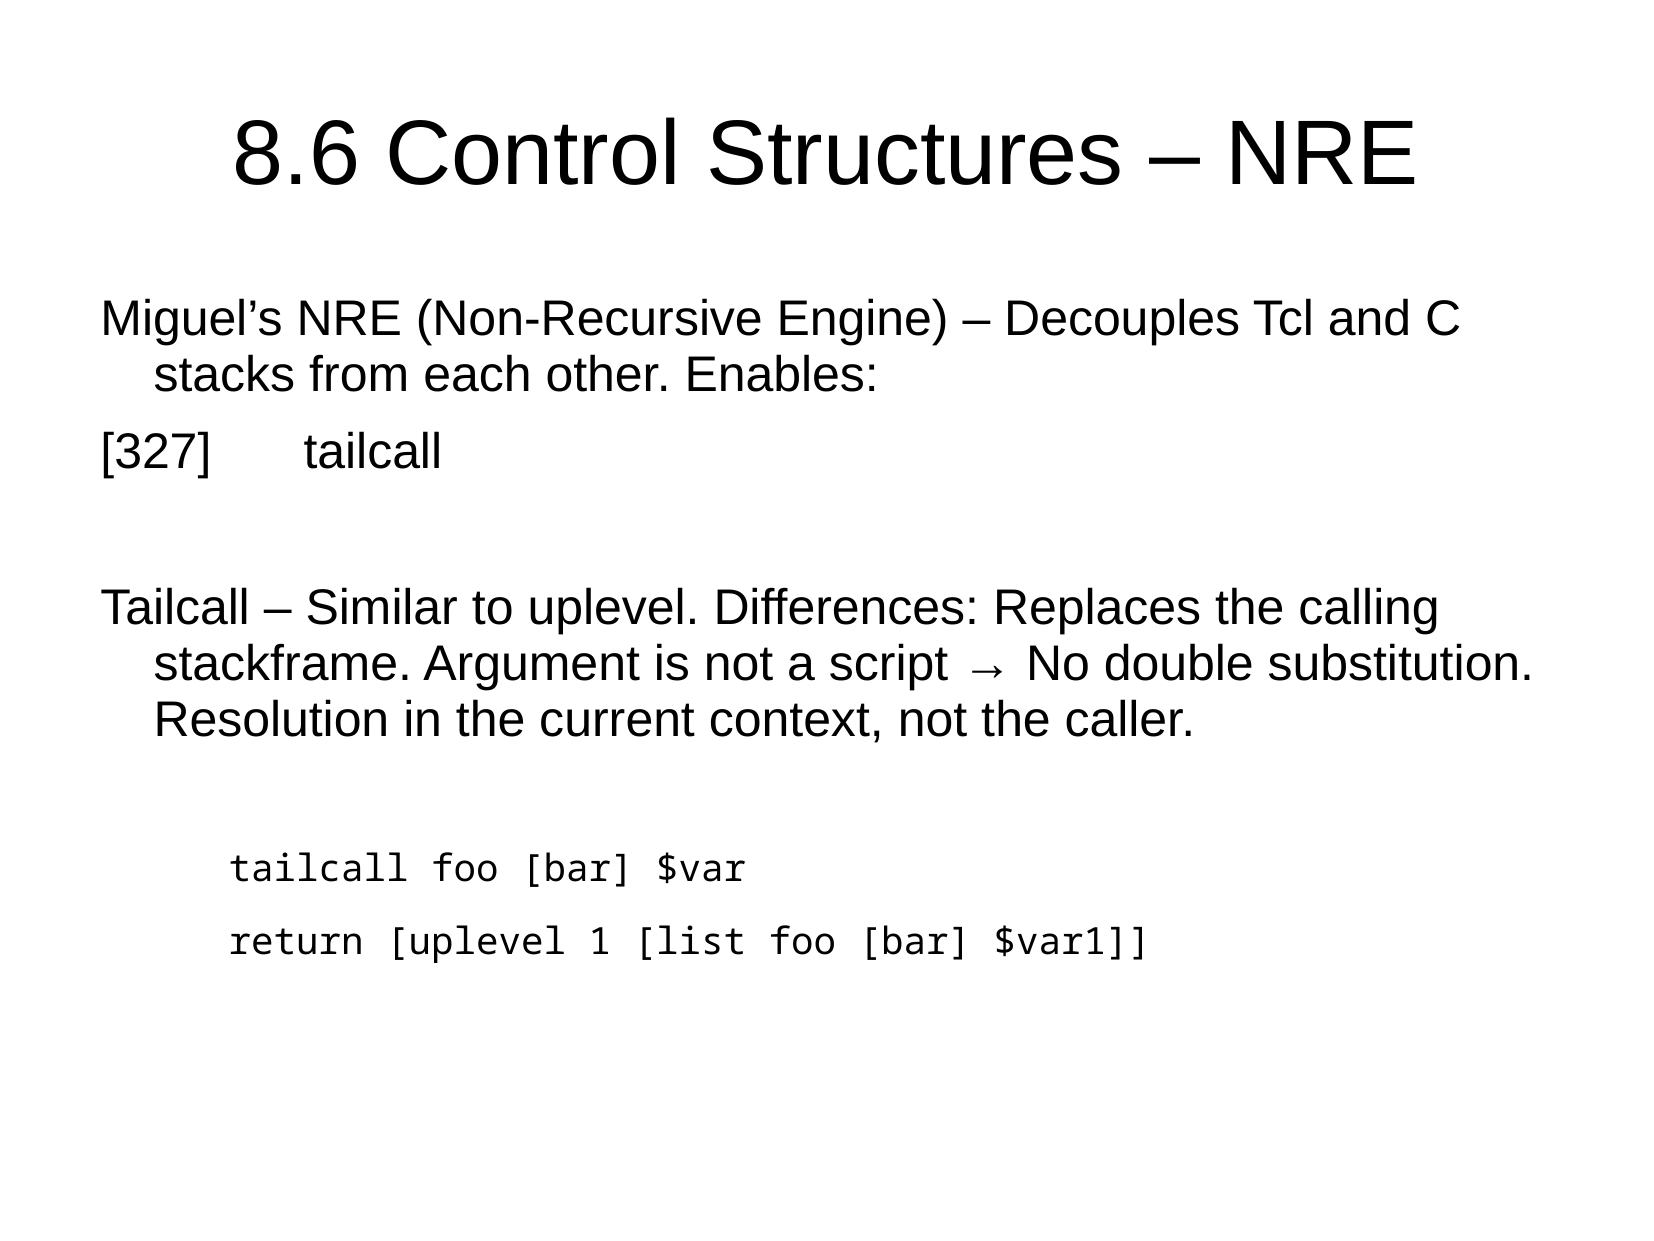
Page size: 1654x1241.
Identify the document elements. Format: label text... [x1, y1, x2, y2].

title 8.6 Control Structures – NRE [82, 56, 1571, 250]
list Miguel’s NRE (Non-Recursive Engine) – Decouples Tcl and C stacks from each other. Enables: [327] tailcall Tailcall – Similar to uplevel. Differences: Replaces the calling stackframe. Argument is not a script → No double substitution. Resolution in the current context, not the caller. tailcall foo [bar] $var return [uplevel 1 [list foo [bar] $var1]] [82, 290, 1571, 1201]
